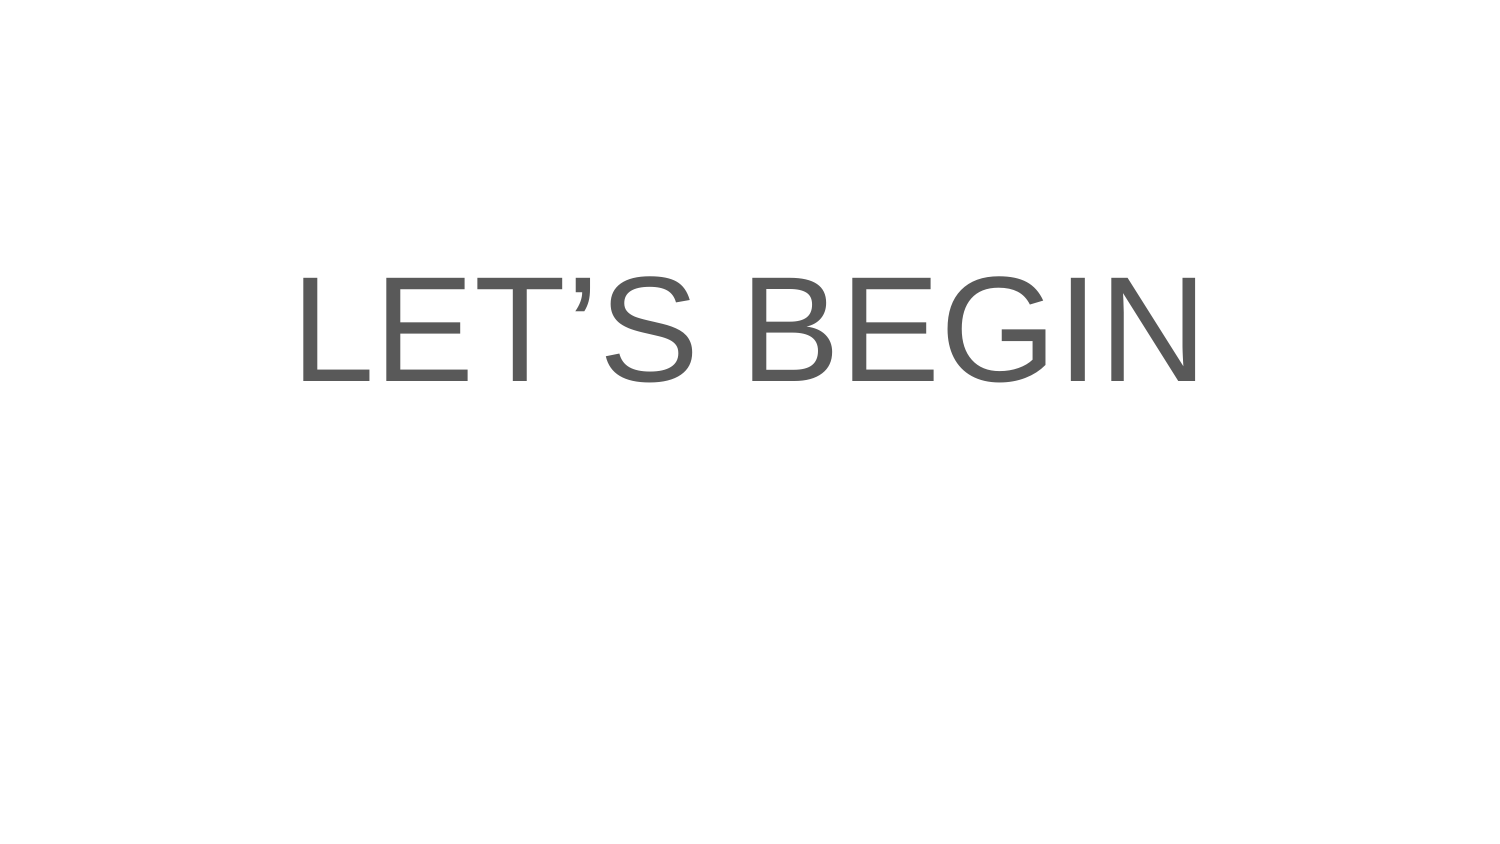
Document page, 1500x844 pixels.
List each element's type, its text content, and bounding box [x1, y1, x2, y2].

list LET’S BEGIN [51, 189, 1449, 750]
